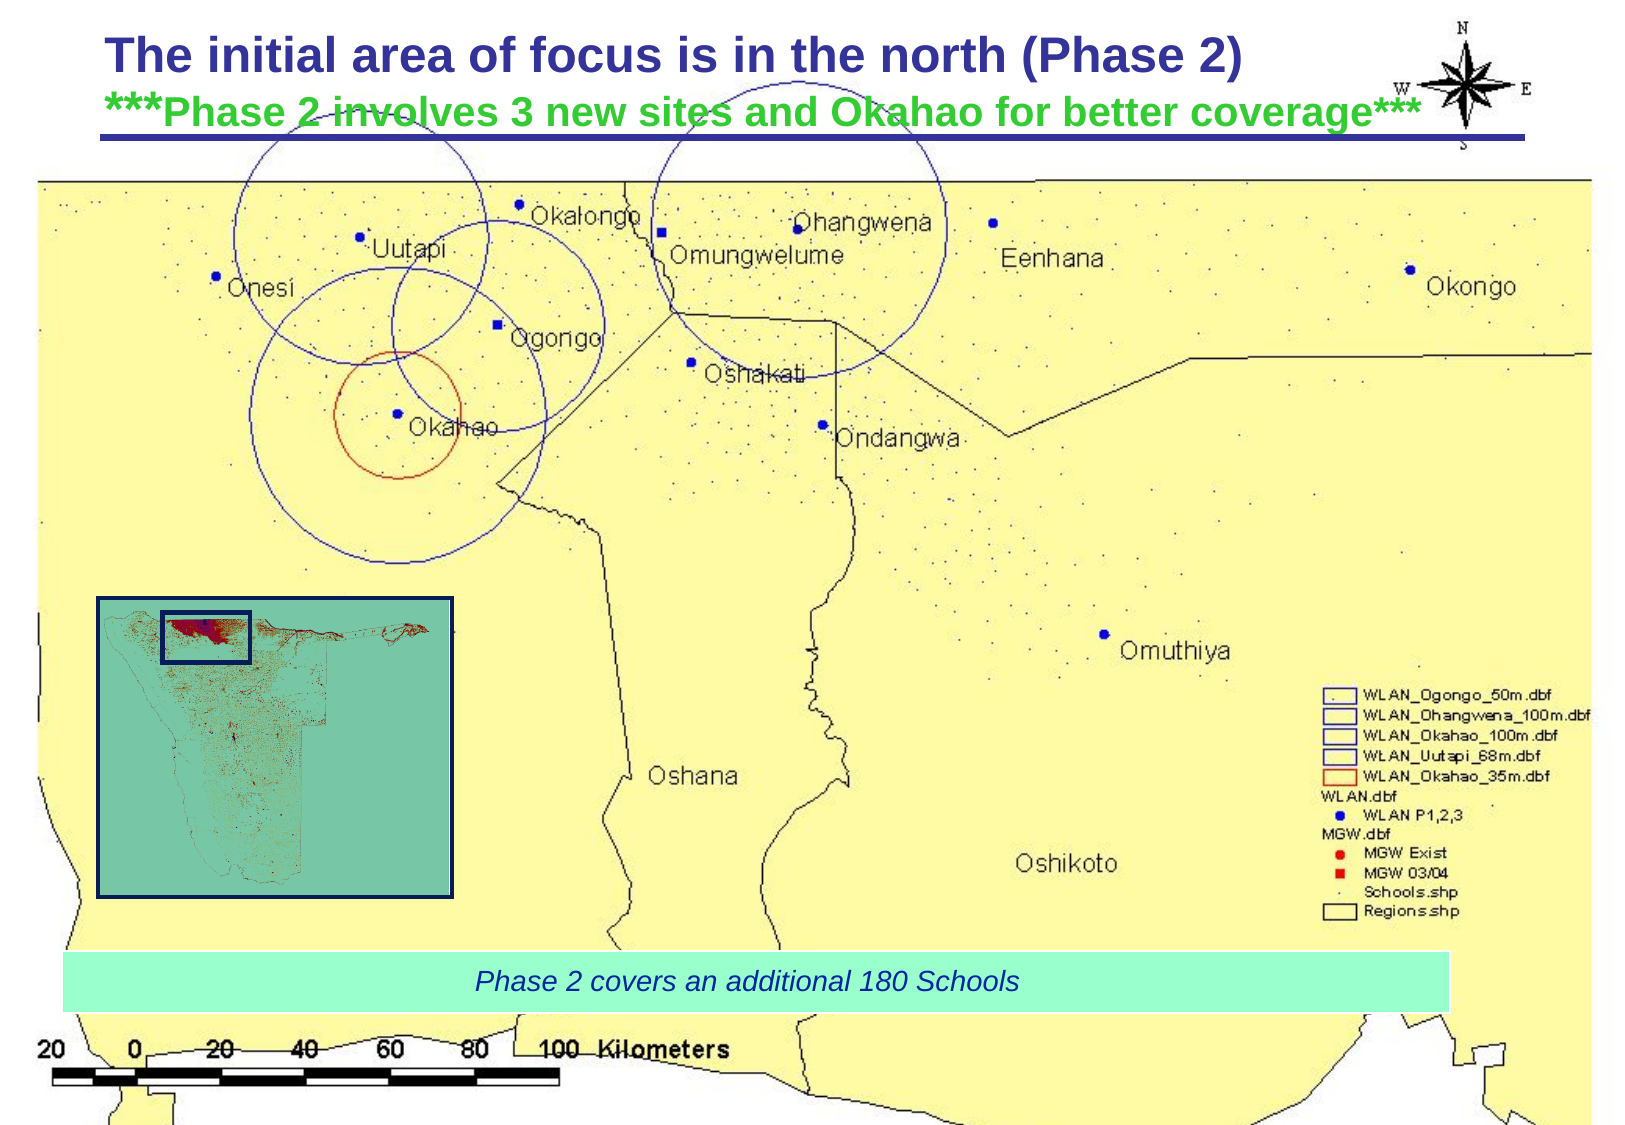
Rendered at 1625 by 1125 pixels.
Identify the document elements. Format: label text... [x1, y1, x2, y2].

picture [0, 0, 1625, 1125]
title The initial area of focus is in the north (Phase 2) ***Phase 2 involves 3 new sites and Okahao for better coverage*** [93, 22, 1538, 142]
text_box Phase 2 covers an additional 180 Schools [62, 950, 1450, 1013]
